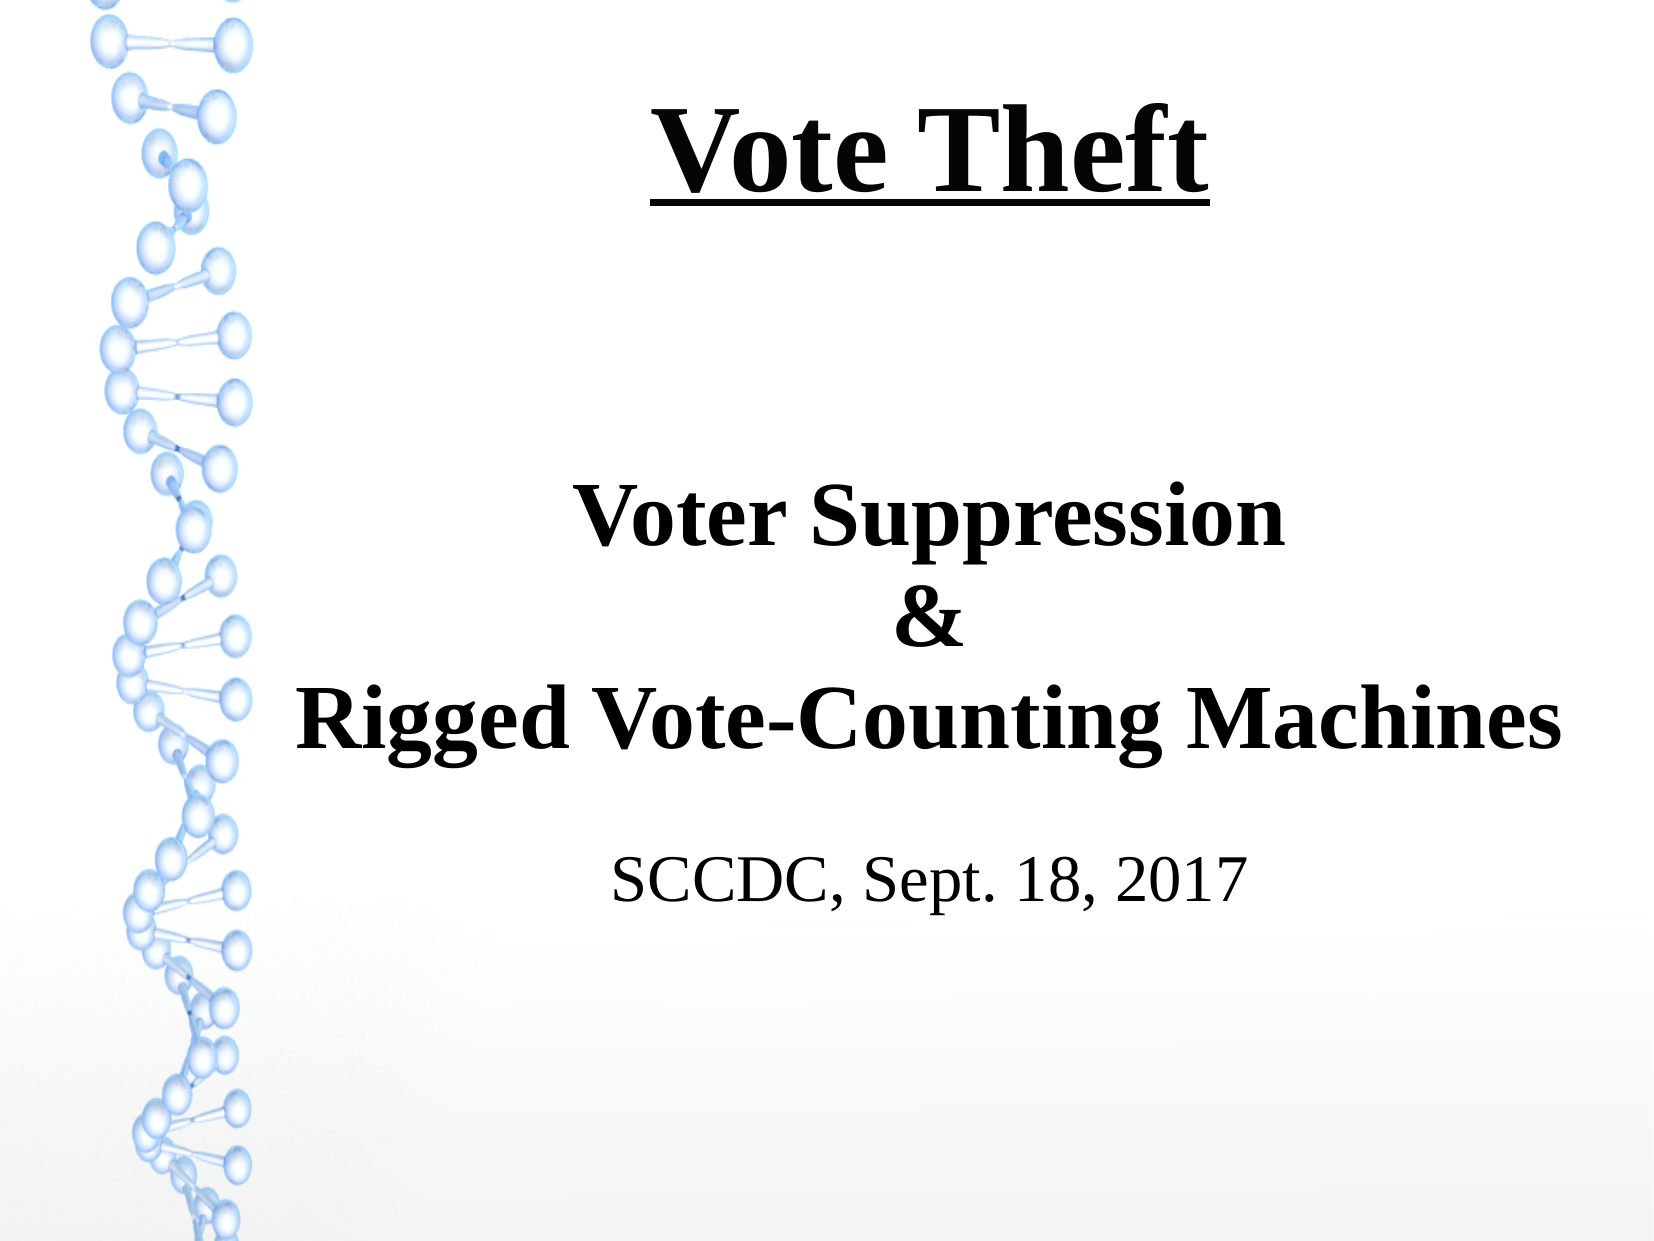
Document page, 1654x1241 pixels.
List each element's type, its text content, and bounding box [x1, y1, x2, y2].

title Vote Theft [265, 47, 1595, 239]
subtitle Voter Suppression & Rigged Vote-Counting Machines SCCDC, Sept. 18, 2017 [265, 239, 1595, 1141]
picture [0, 0, 1654, 1241]
